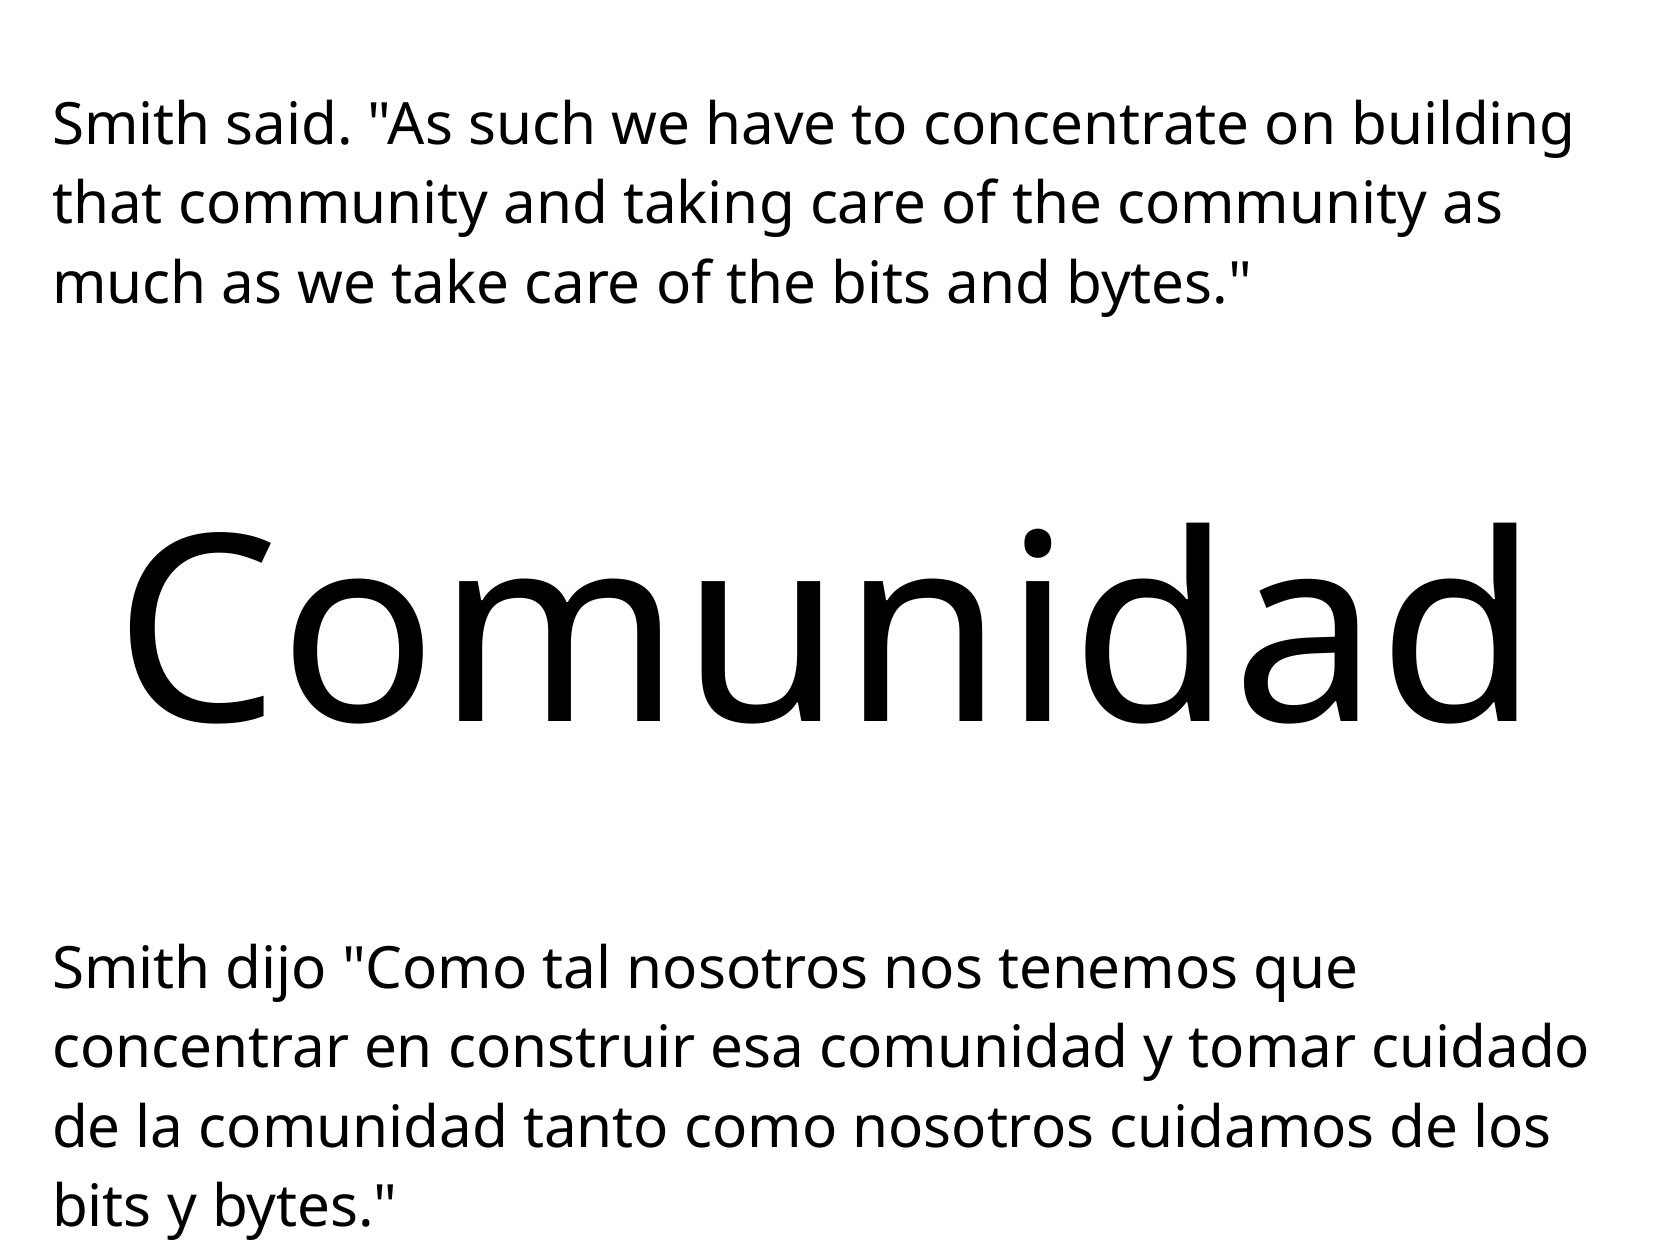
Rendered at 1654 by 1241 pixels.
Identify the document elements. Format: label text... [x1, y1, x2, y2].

text_box Smith dijo "Como tal nosotros nos tenemos que concentrar en construir esa comunidad y tomar cuidado de la comunidad tanto como nosotros cuidamos de los bits y bytes." [37, 918, 1633, 1205]
text_box Smith said. "As such we have to concentrate on building that community and taking care of the community as much as we take care of the bits and bytes." [37, 75, 1633, 361]
title Comunidad [0, 468, 1654, 772]
